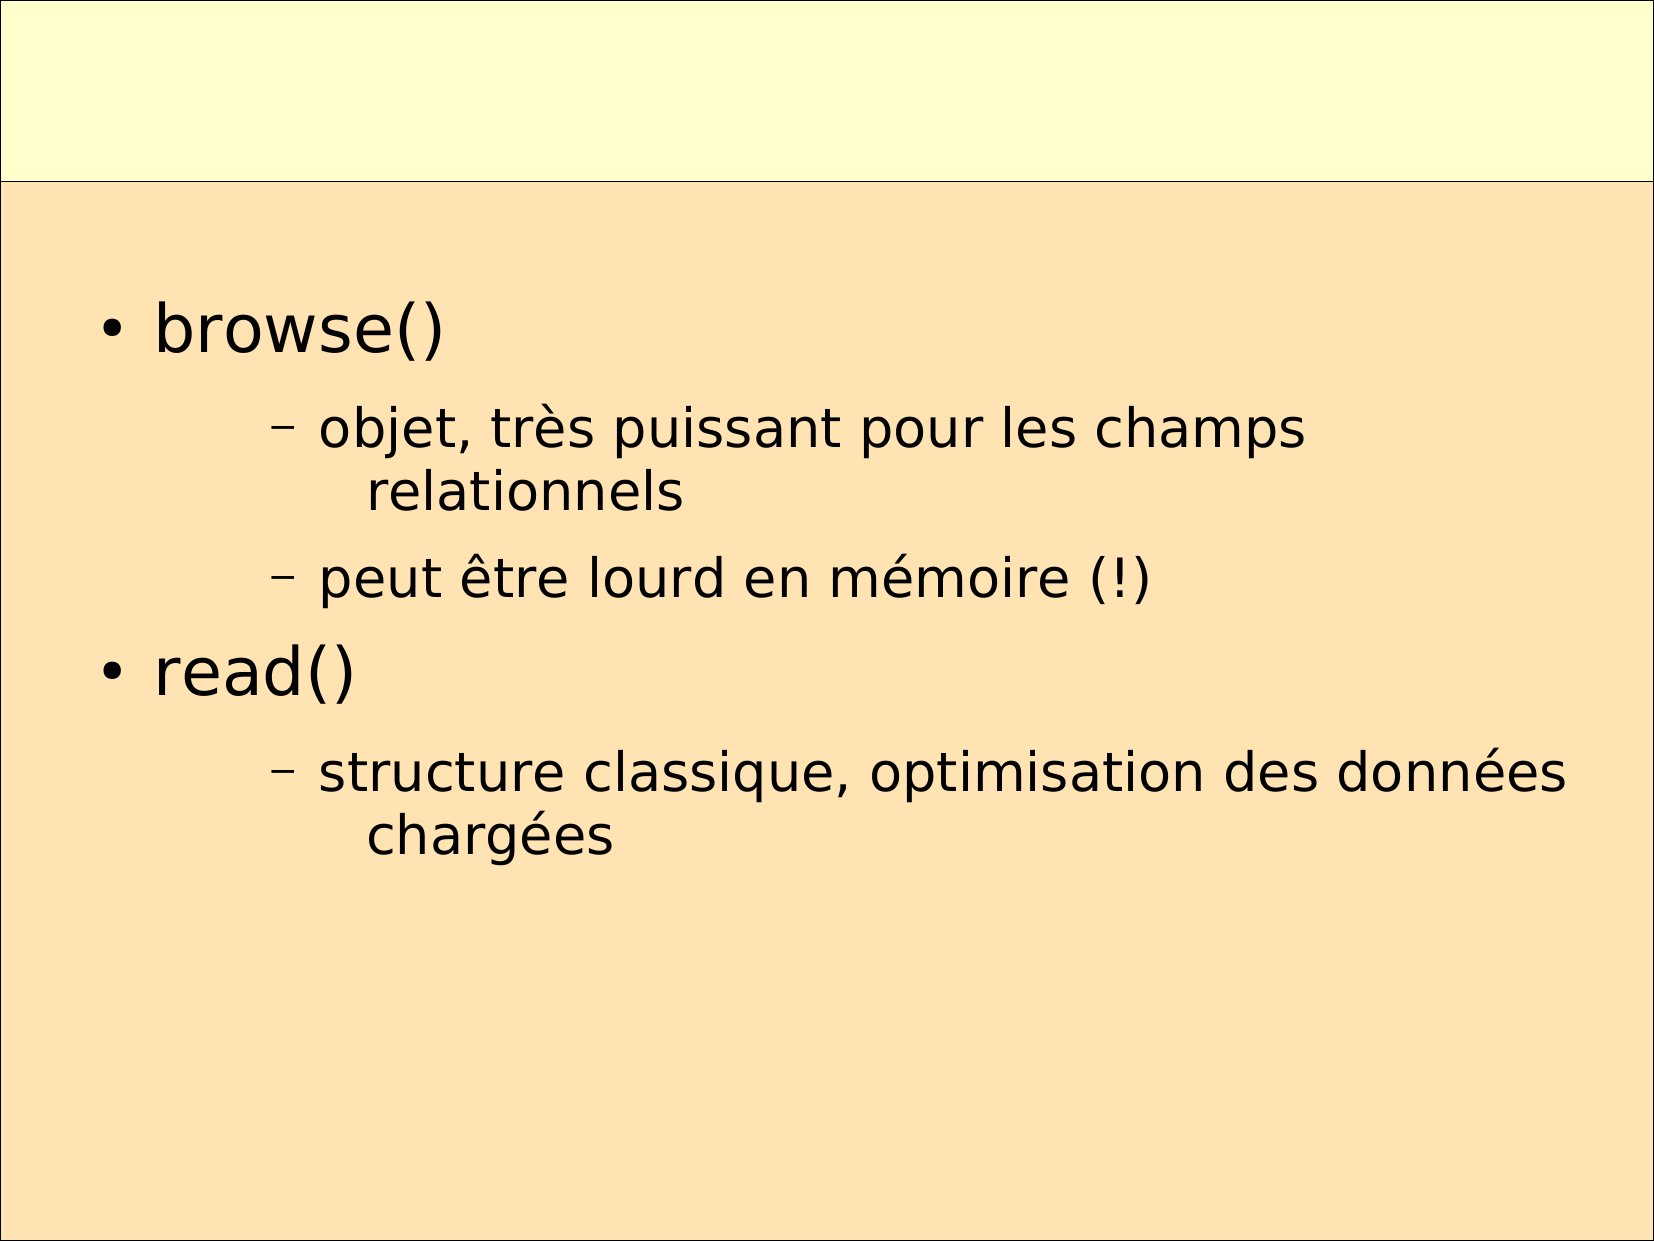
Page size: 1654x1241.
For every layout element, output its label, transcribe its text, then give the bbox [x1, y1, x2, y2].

list browse() objet, très puissant pour les champs relationnels peut être lourd en mémoire (!) read() structure classique, optimisation des données chargées [82, 290, 1571, 1094]
